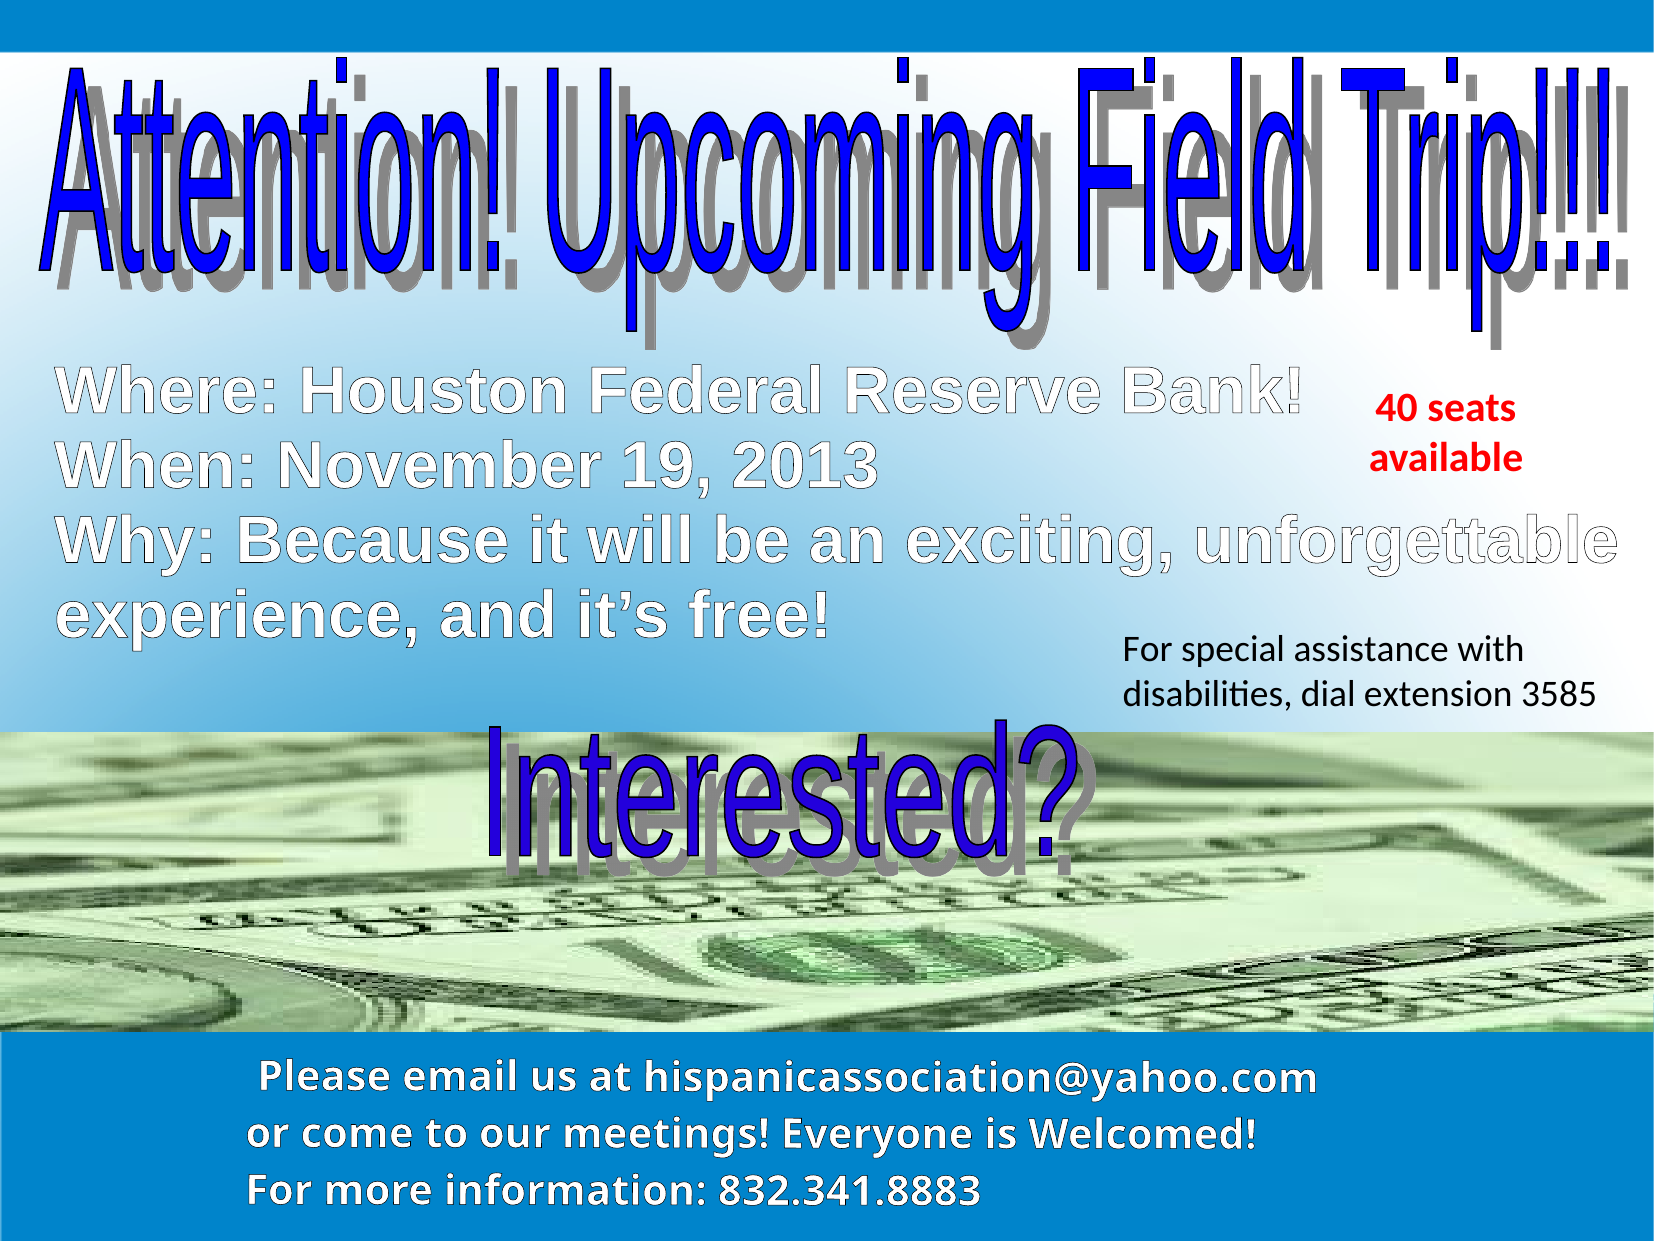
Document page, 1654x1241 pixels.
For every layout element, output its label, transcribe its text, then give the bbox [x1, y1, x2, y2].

text_box Attention! Upcoming Field Trip!!! [243, 112, 292, 271]
text_box Attention! Upcoming Field Trip!!! [487, 68, 499, 214]
text_box Attention! Upcoming Field Trip!!! [547, 68, 611, 274]
text_box Attention! Upcoming Field Trip!!! [1410, 112, 1438, 271]
text_box Interested? [519, 754, 571, 856]
text_box Attention! Upcoming Field Trip!!! [685, 112, 734, 274]
text_box Attention! Upcoming Field Trip!!! [422, 112, 471, 271]
text_box Attention! Upcoming Field Trip!!! [1598, 68, 1609, 214]
text_box Attention! Upcoming Field Trip!!! [981, 112, 1032, 332]
text_box Attention! Upcoming Field Trip!!! [1447, 115, 1457, 271]
text_box Attention! Upcoming Field Trip!!! [1078, 68, 1133, 271]
text_box Please email us at hispanicassociation@yahoo.com or come to our meetings! Everyone is Welcomed! For more information: 832.341.8883 [230, 1037, 1449, 1235]
picture [0, 732, 1654, 1033]
text_box Attention! Upcoming Field Trip!!! [1471, 112, 1522, 332]
text_box For special assistance with disabilities, dial extension 3585 [1108, 617, 1654, 722]
text_box Attention! Upcoming Field Trip!!! [626, 112, 677, 332]
text_box Attention! Upcoming Field Trip!!! [898, 115, 908, 271]
text_box Interested? [489, 726, 501, 856]
text_box Attention! Upcoming Field Trip!!! [1144, 115, 1155, 271]
text_box Interested? [1019, 725, 1077, 822]
text_box Attention! Upcoming Field Trip!!! [39, 68, 113, 271]
text_box Interested? [789, 755, 843, 858]
text_box Attention! Upcoming Field Trip!!! [1231, 57, 1242, 271]
text_box Interested? [952, 720, 1007, 858]
text_box Interested? [724, 754, 782, 858]
text_box Attention! Upcoming Field Trip!!! [1567, 68, 1578, 214]
text_box Attention! Upcoming Field Trip!!! [1536, 68, 1547, 214]
text_box Attention! Upcoming Field Trip!!! [179, 112, 232, 274]
text_box Attention! Upcoming Field Trip!!! [741, 112, 794, 274]
text_box Attention! Upcoming Field Trip!!! [922, 112, 970, 271]
picture [964, 768, 995, 844]
text_box Where: Houston Federal Reserve Bank! When: November 19, 2013 Why: Because it will be an exciting, unforgettable experience, and it’s free! [39, 345, 1652, 670]
text_box Interested? [1039, 837, 1052, 856]
text_box Interested? [885, 754, 942, 858]
text_box Attention! Upcoming Field Trip!!! [145, 80, 174, 273]
text_box Attention! Upcoming Field Trip!!! [1341, 68, 1405, 271]
text_box Interested? [848, 734, 880, 858]
text_box Attention! Upcoming Field Trip!!! [336, 115, 347, 271]
text_box Interested? [687, 754, 718, 856]
text_box Attention! Upcoming Field Trip!!! [300, 80, 329, 273]
text_box Interested? [617, 754, 674, 858]
text_box Attention! Upcoming Field Trip!!! [114, 80, 144, 273]
text_box 40 seats available [1283, 372, 1609, 489]
text_box Attention! Upcoming Field Trip!!! [1166, 112, 1219, 274]
text_box Interested? [580, 734, 612, 858]
text_box Attention! Upcoming Field Trip!!! [358, 112, 411, 274]
text_box Attention! Upcoming Field Trip!!! [1253, 57, 1303, 274]
text_box Attention! Upcoming Field Trip!!! [805, 112, 884, 271]
